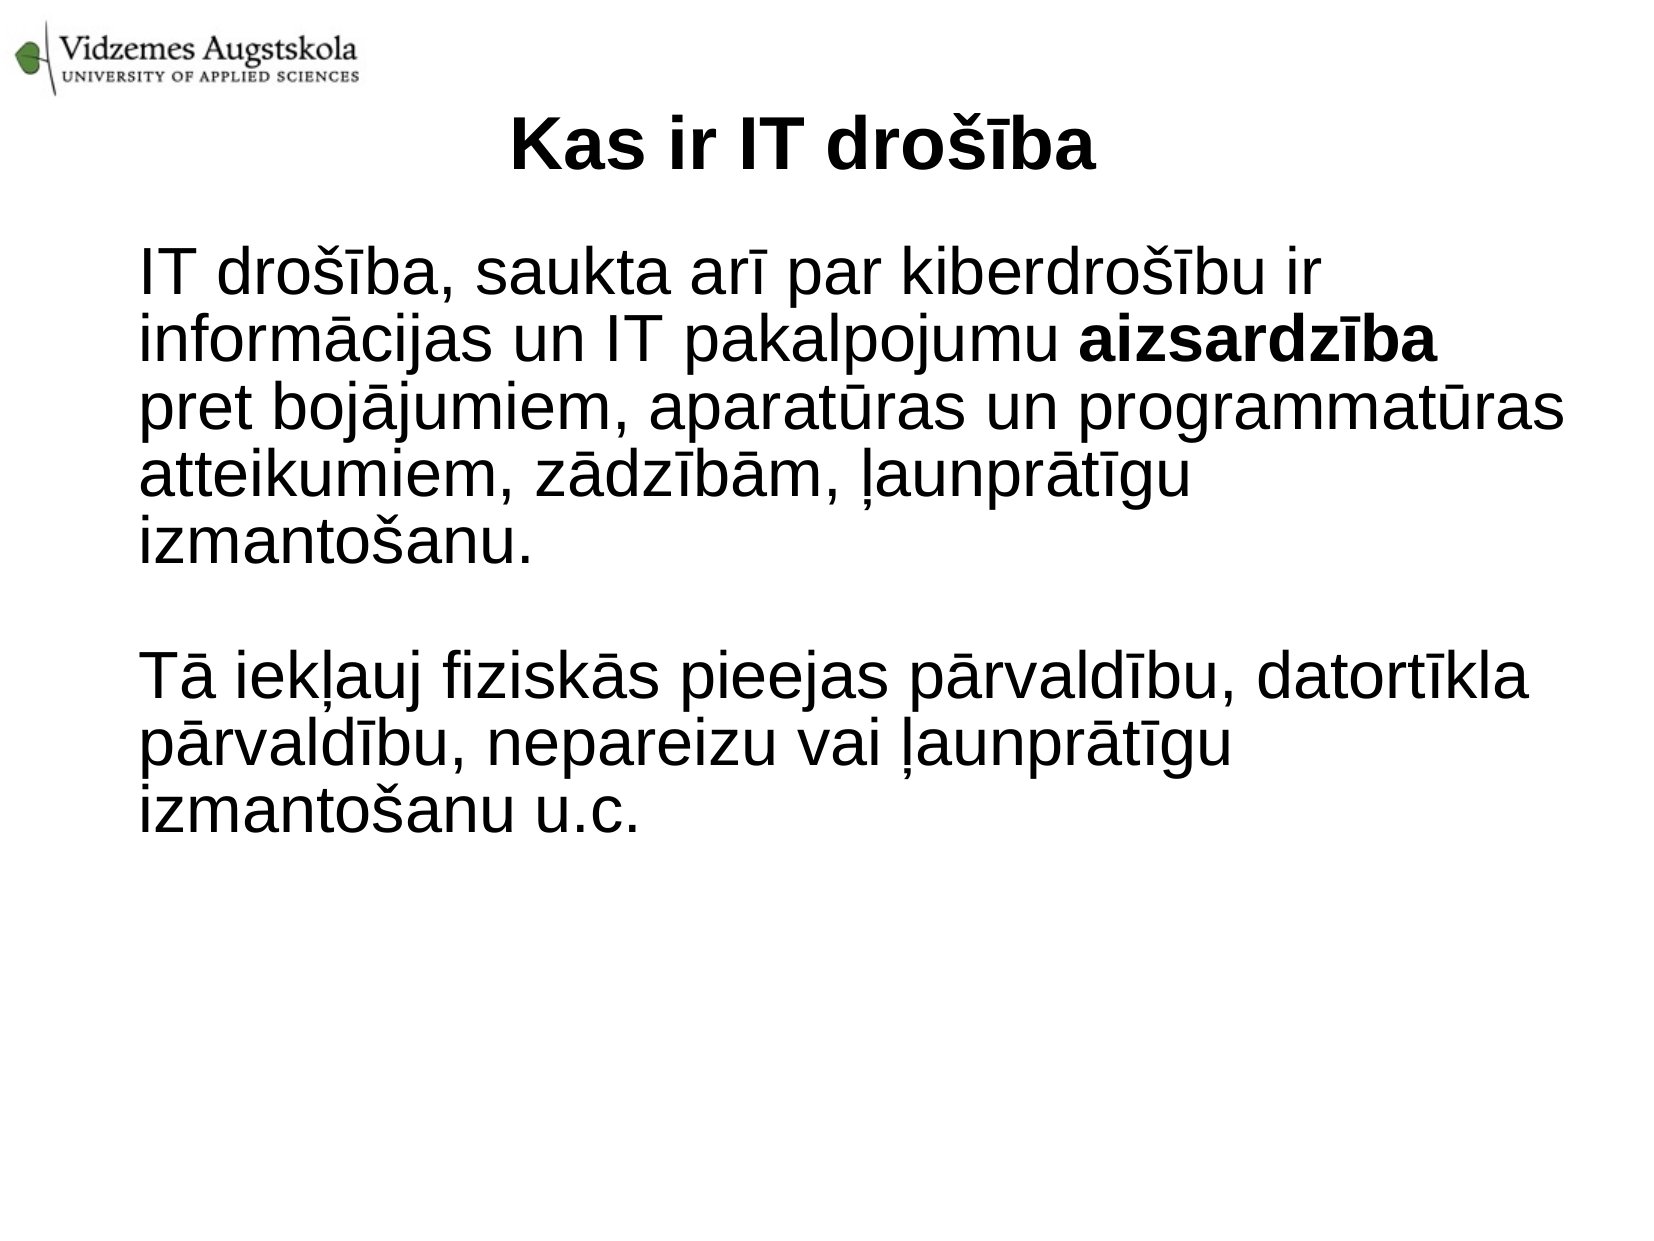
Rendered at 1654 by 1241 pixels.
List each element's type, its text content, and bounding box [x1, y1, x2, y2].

picture [5, 2, 368, 113]
title Kas ir IT drošība [94, 96, 1512, 195]
list IT drošība, saukta arī par kiberdrošību ir informācijas un IT pakalpojumu aizsardzība pret bojājumiem, aparatūras un programmatūras atteikumiem, zādzībām, ļaunprātīgu izmantošanu. Tā iekļauj fiziskās pieejas pārvaldību, datortīkla pārvaldību, nepareizu vai ļaunprātīgu izmantošanu u.c. [82, 236, 1569, 1107]
